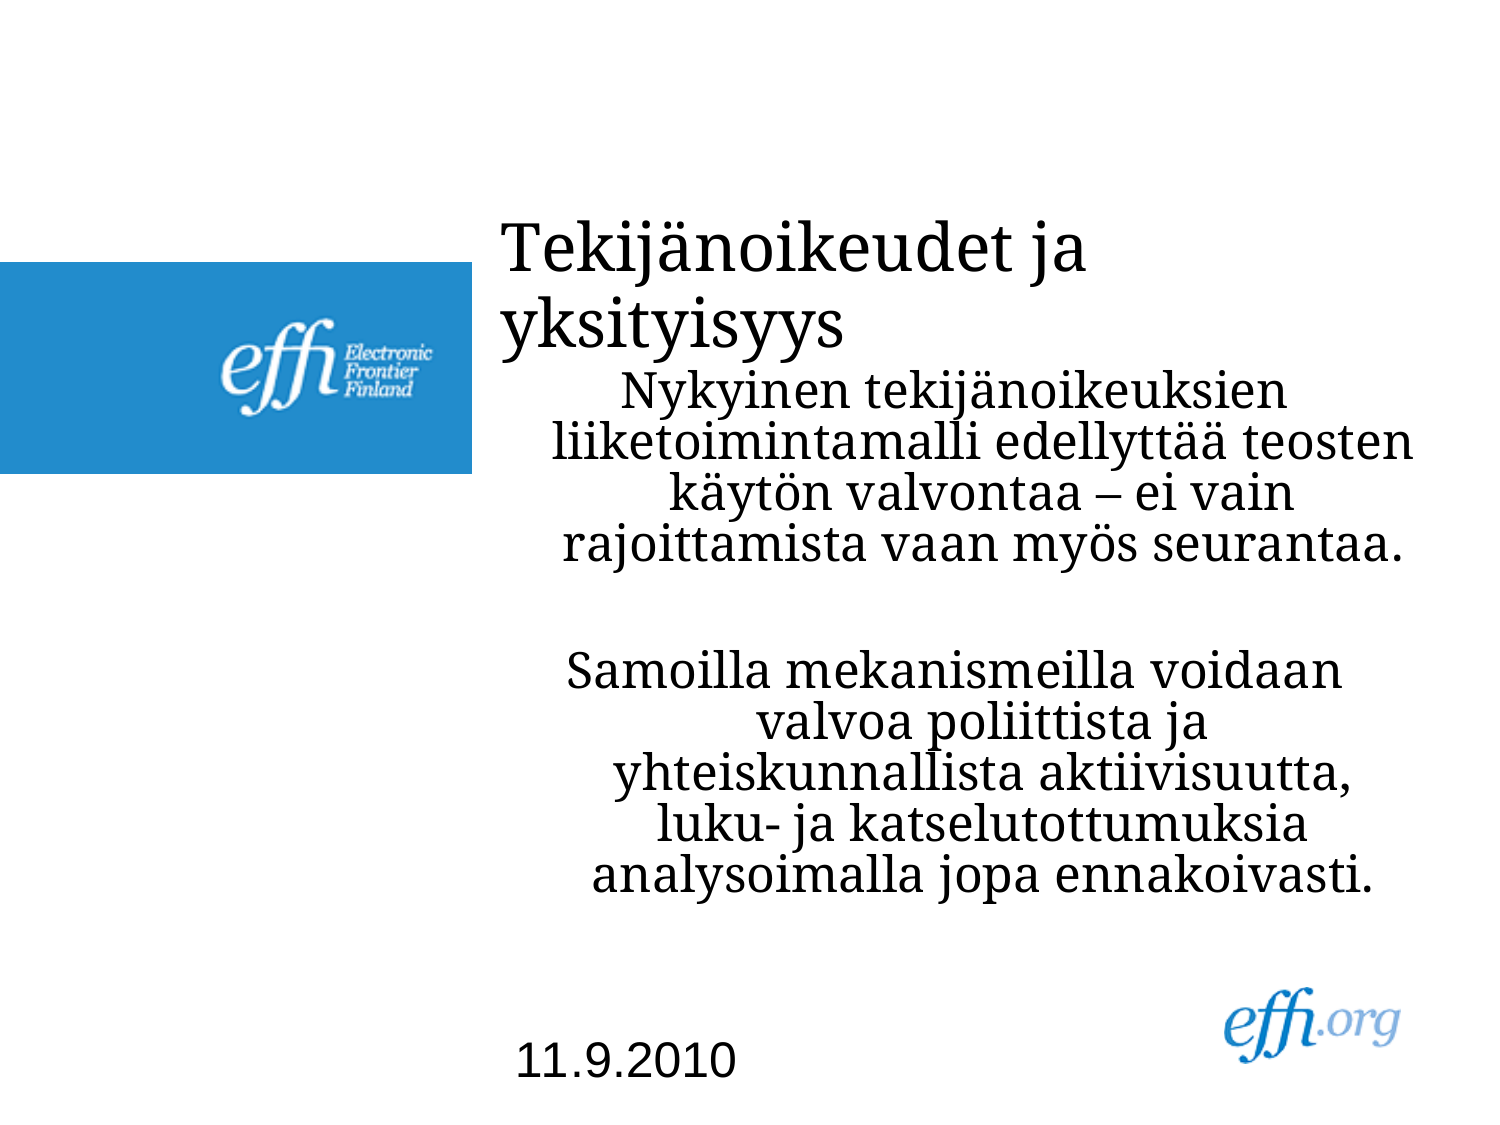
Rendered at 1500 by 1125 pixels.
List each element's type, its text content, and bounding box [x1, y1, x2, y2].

subtitle Nykyinen tekijänoikeuksien liiketoimintamalli edellyttää teosten käytön valvontaa – ei vain rajoittamista vaan myös seurantaa. Samoilla mekanismeilla voidaan valvoa poliittista ja yhteiskunnallista aktiivisuutta, luku- ja katselutottumuksia analysoimalla jopa ennakoivasti. [492, 368, 1418, 1030]
picture [1224, 1030, 1401, 1064]
picture [0, 262, 472, 474]
title Tekijänoikeudet ja yksityisyys [500, 207, 1425, 368]
